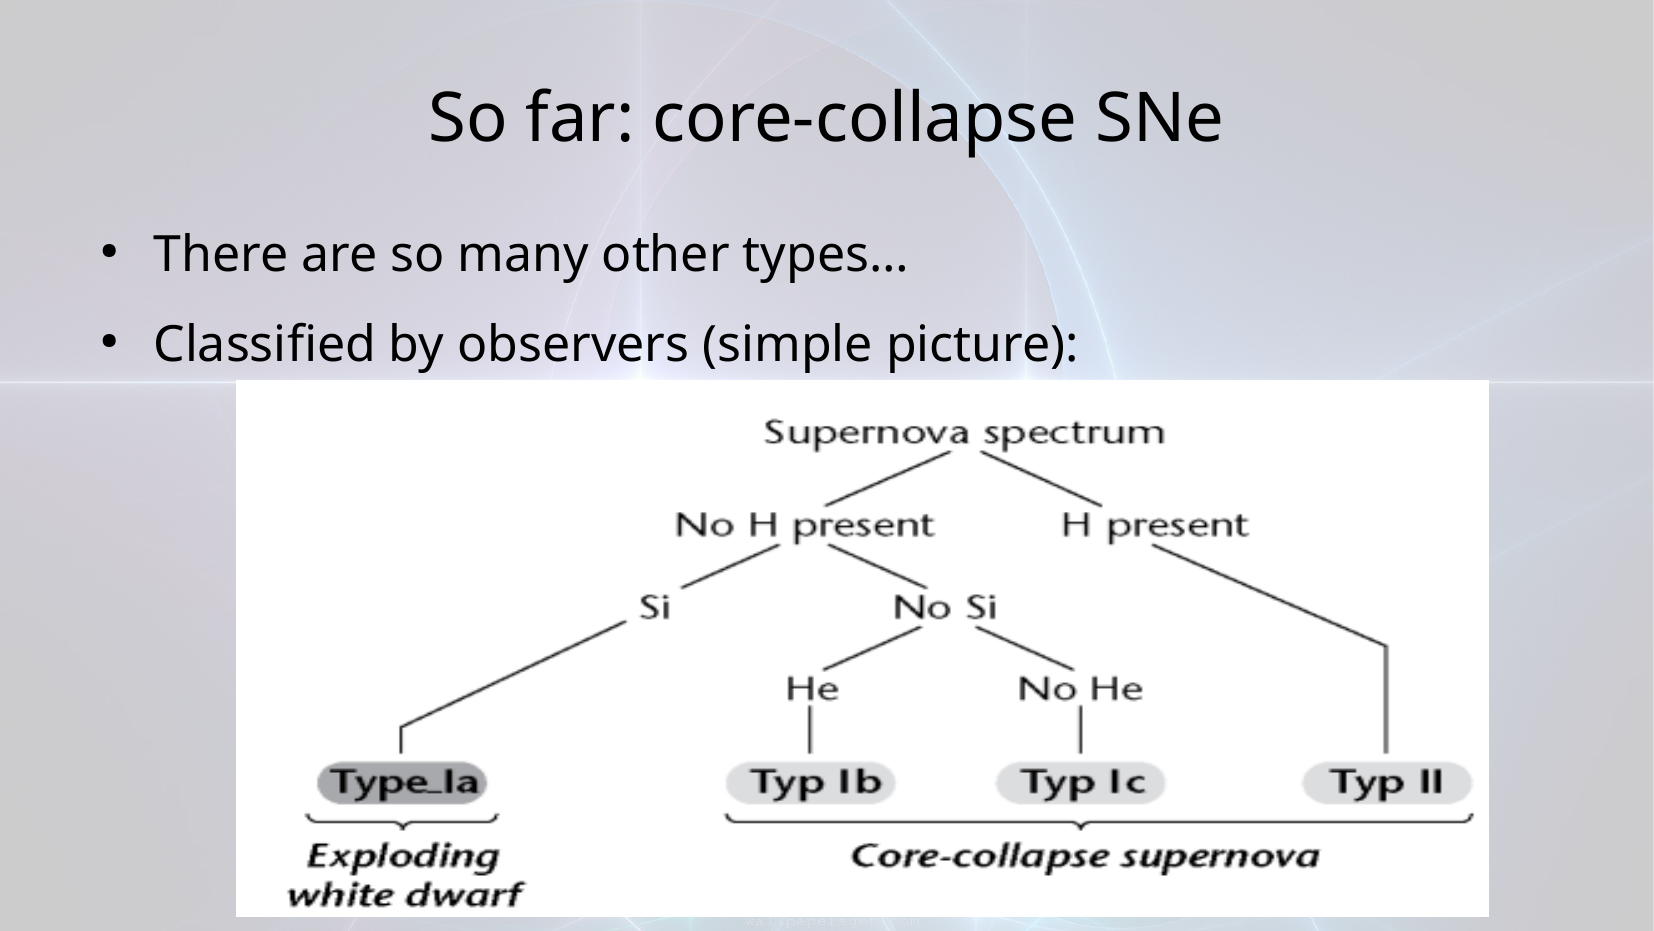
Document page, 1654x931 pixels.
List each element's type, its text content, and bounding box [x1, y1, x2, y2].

list There are so many other types… Classified by observers (simple picture): [82, 217, 1571, 758]
title So far: core-collapse SNe [82, 37, 1571, 193]
picture [0, 0, 1654, 931]
